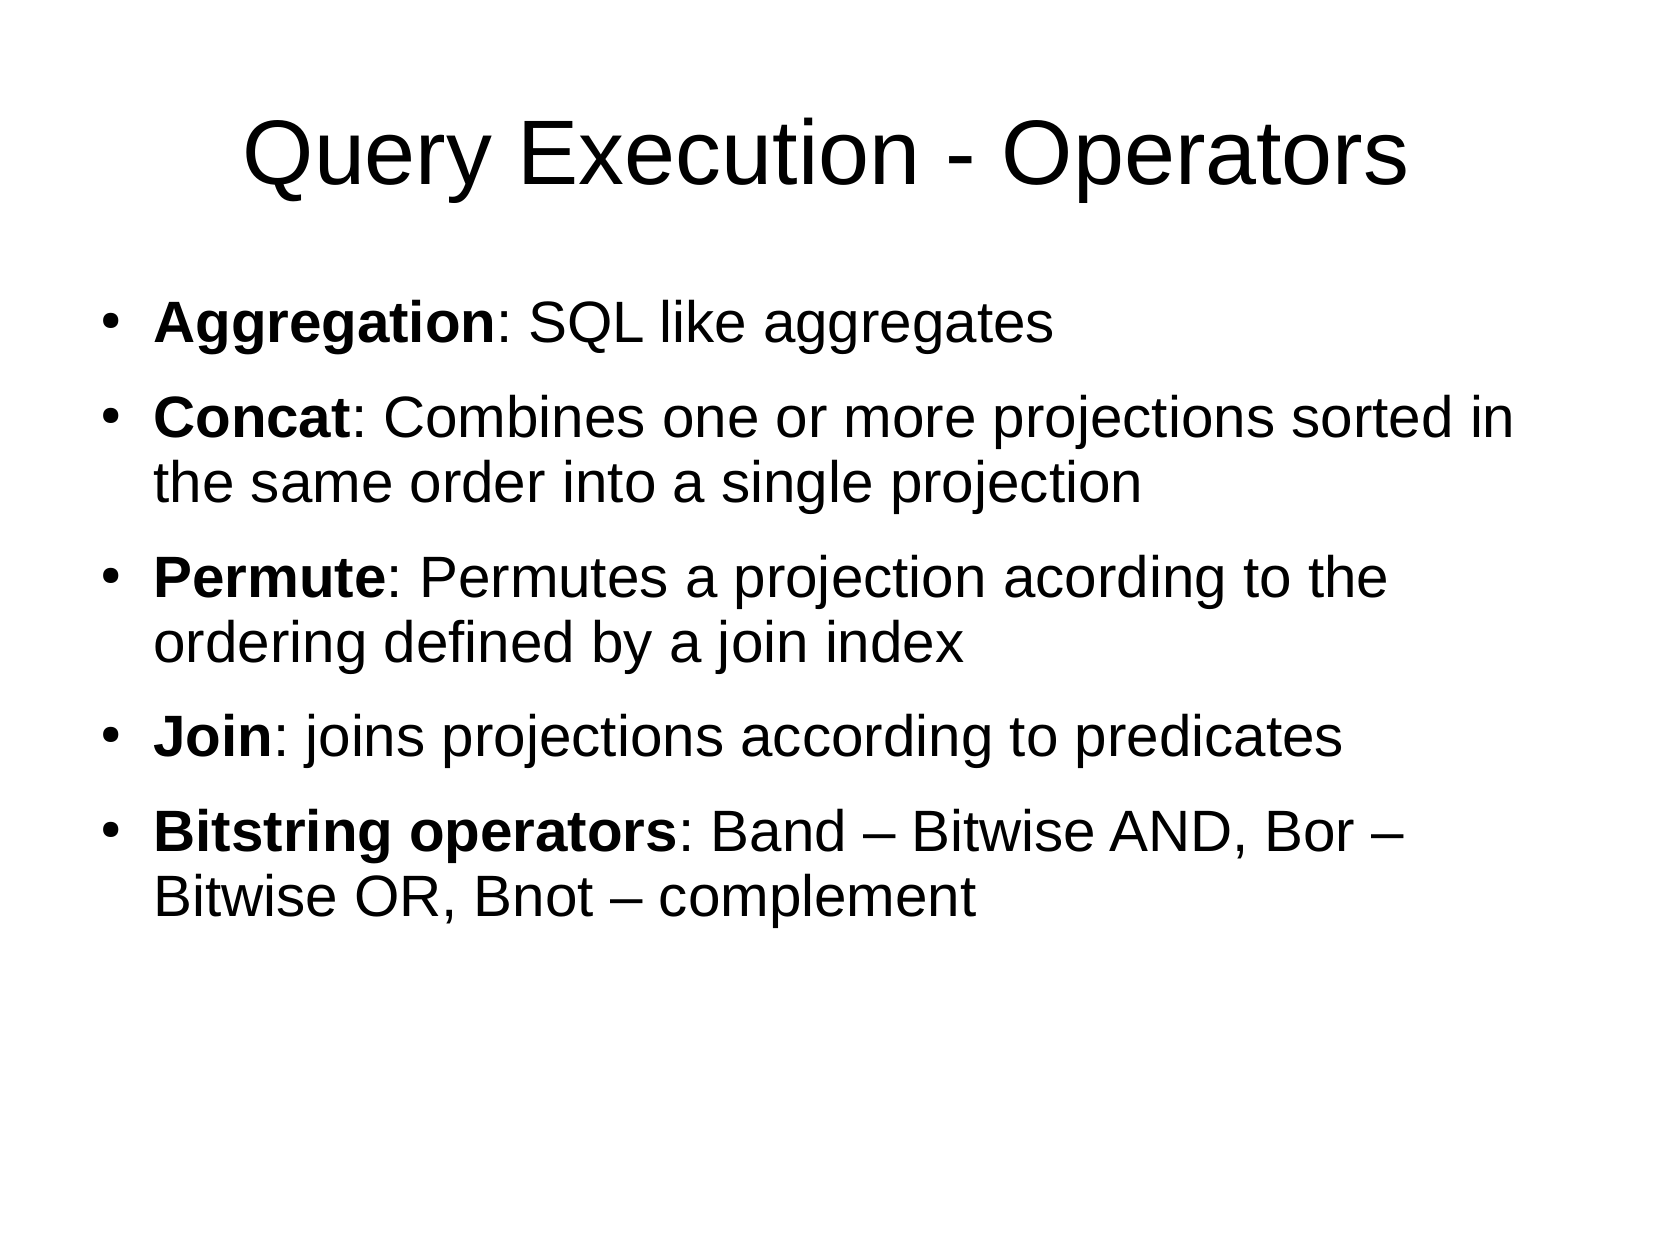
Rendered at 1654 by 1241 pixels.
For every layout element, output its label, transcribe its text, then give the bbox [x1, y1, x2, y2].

title Query Execution - Operators [82, 49, 1571, 257]
list Aggregation: SQL like aggregates Concat: Combines one or more projections sorted in the same order into a single projection Permute: Permutes a projection acording to the ordering defined by a join index Join: joins projections according to predicates Bitstring operators: Band – Bitwise AND, Bor – Bitwise OR, Bnot – complement [82, 290, 1565, 1109]
